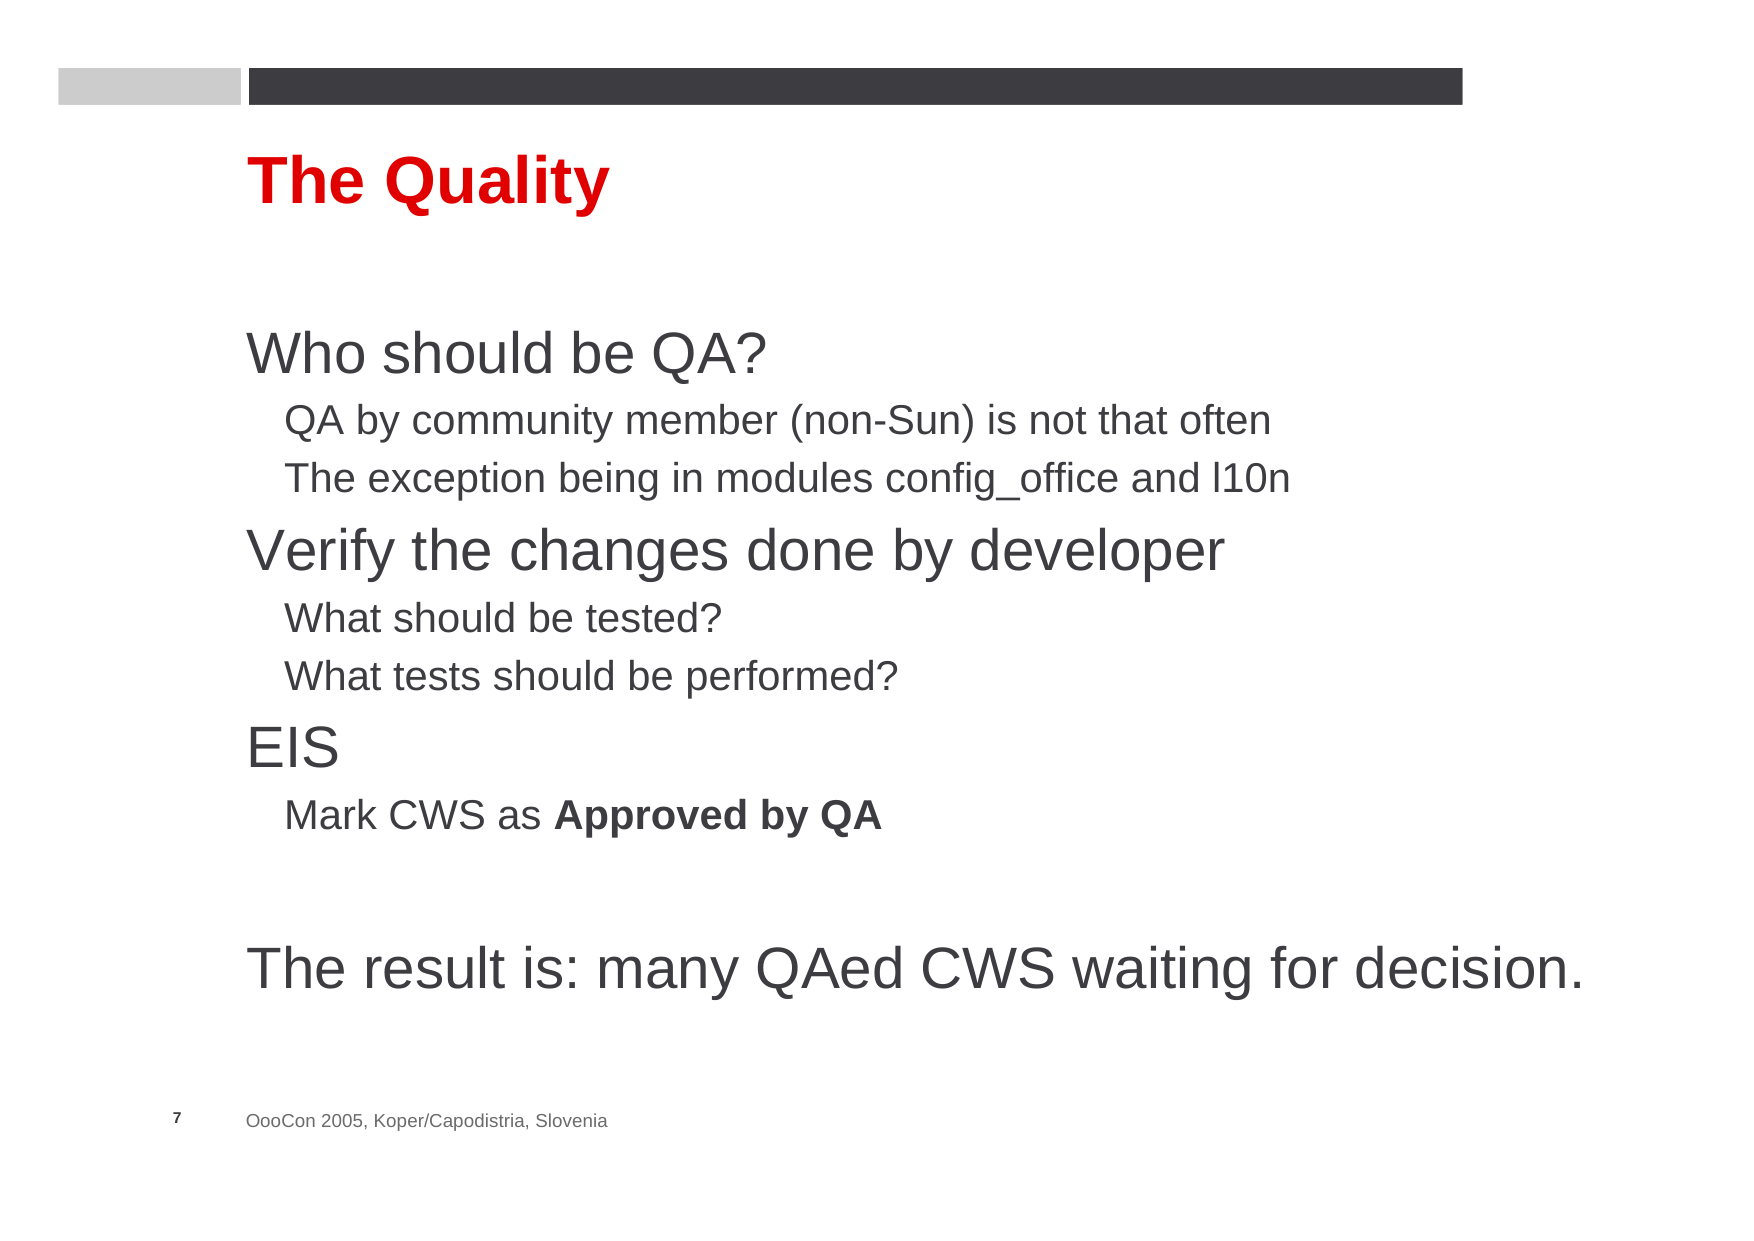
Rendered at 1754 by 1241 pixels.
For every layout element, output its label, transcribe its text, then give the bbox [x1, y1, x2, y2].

list Who should be QA? QA by community member (non-Sun) is not that often The exception being in modules config_office and l10n Verify the changes done by developer What should be tested? What tests should be performed? EIS Mark CWS as Approved by QA The result is: many QAed CWS waiting for decision. [246, 304, 1600, 1034]
title The Quality [247, 100, 1581, 263]
